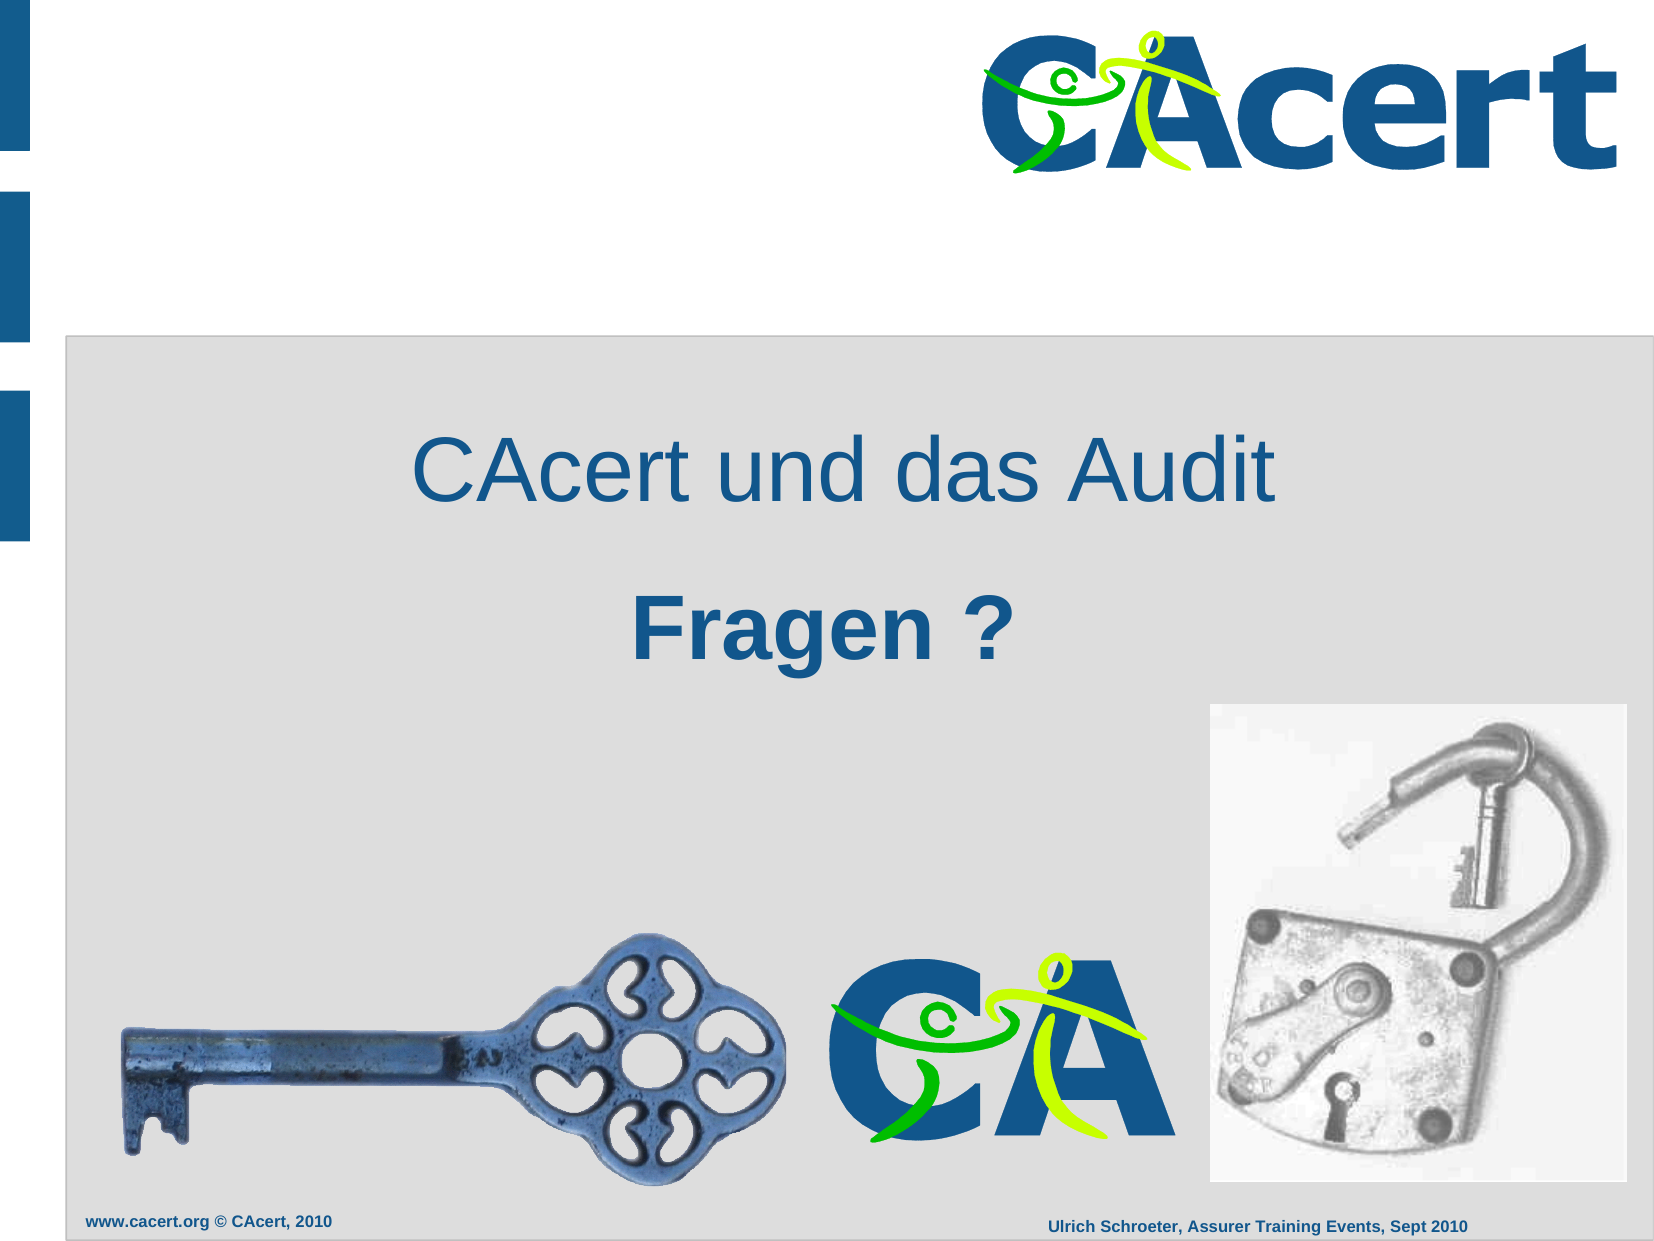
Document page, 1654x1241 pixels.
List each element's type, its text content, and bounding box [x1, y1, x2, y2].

picture [106, 915, 800, 1203]
picture [826, 950, 1177, 1145]
title CAcert und das Audit Fragen ? [118, 363, 1530, 680]
picture [1210, 704, 1627, 1182]
